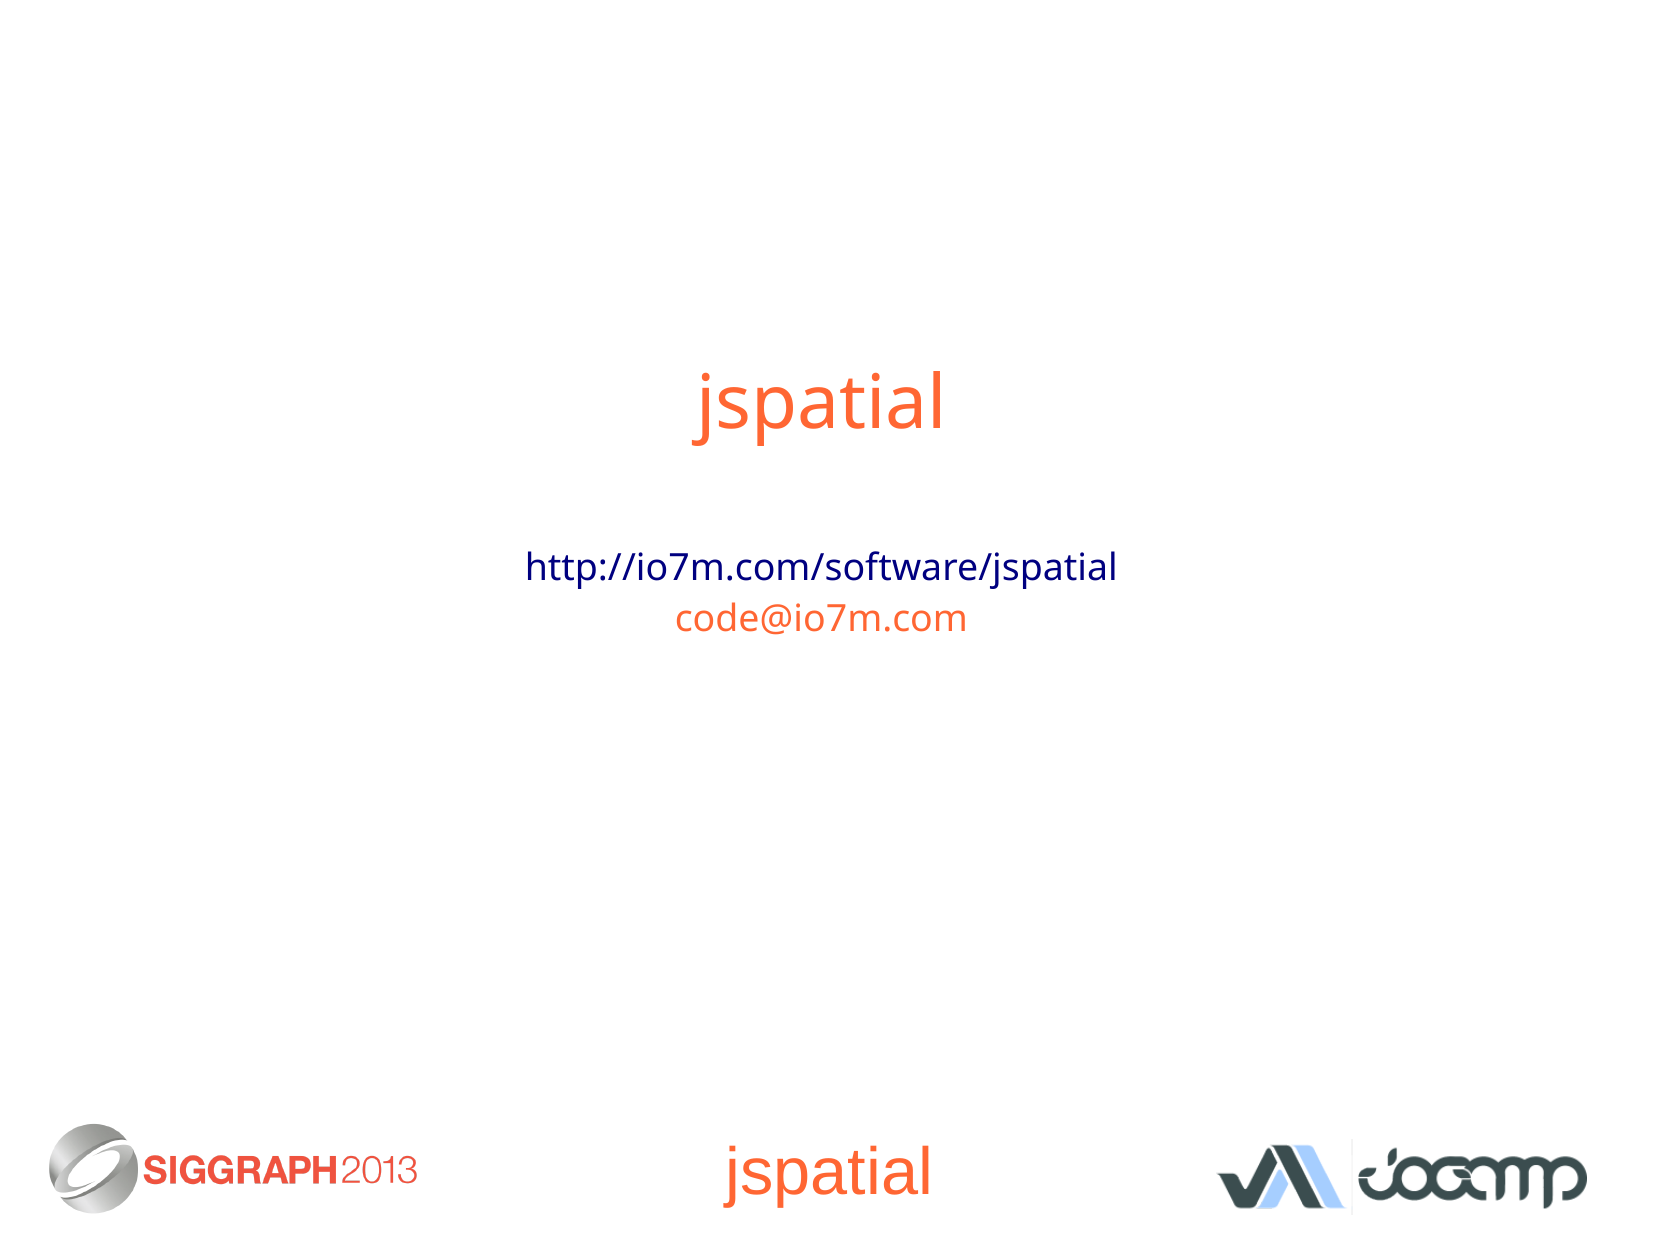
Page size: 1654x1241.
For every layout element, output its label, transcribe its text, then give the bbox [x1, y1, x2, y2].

picture [45, 1122, 421, 1215]
picture [1215, 1139, 1587, 1215]
title jspatial [642, 1125, 1016, 1217]
subtitle jspatial http://io7m.com/software/jspatial code@io7m.com [68, 49, 1576, 1010]
